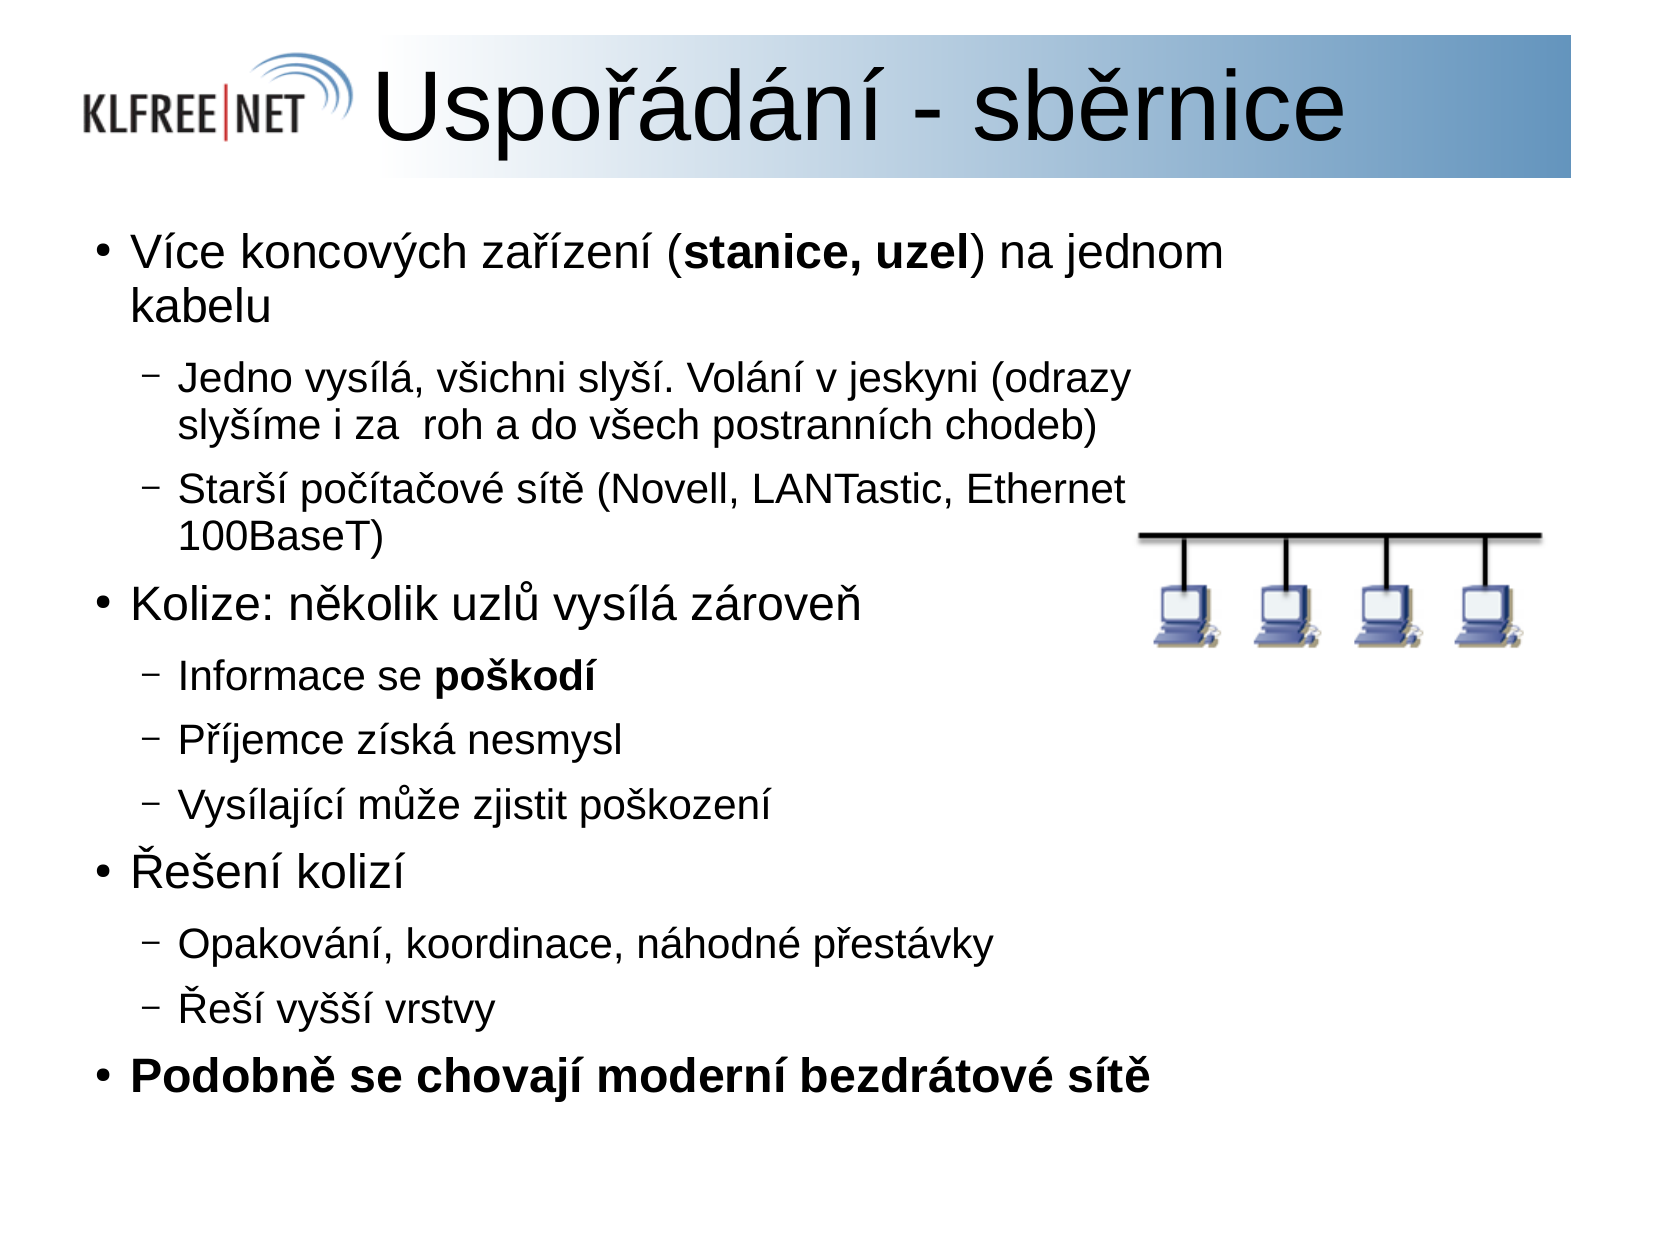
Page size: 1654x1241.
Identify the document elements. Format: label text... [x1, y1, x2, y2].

picture [59, 11, 372, 201]
picture [1110, 528, 1571, 662]
list Více koncových zařízení (stanice, uzel) na jednom kabelu Jedno vysílá, všichni slyší. Volání v jeskyni (odrazy slyšíme i za roh a do všech postranních chodeb) Starší počítačové sítě (Novell, LANTastic, Ethernet 100BaseT) Kolize: několik uzlů vysílá zároveň Informace se poškodí Příjemce získá nesmysl Vysílající může zjistit poškození Řešení kolizí Opakování, koordinace, náhodné přestávky Řeší vyšší vrstvy Podobně se chovají moderní bezdrátové sítě [82, 224, 1252, 1111]
title Uspořádání - sběrnice [371, 47, 1560, 166]
